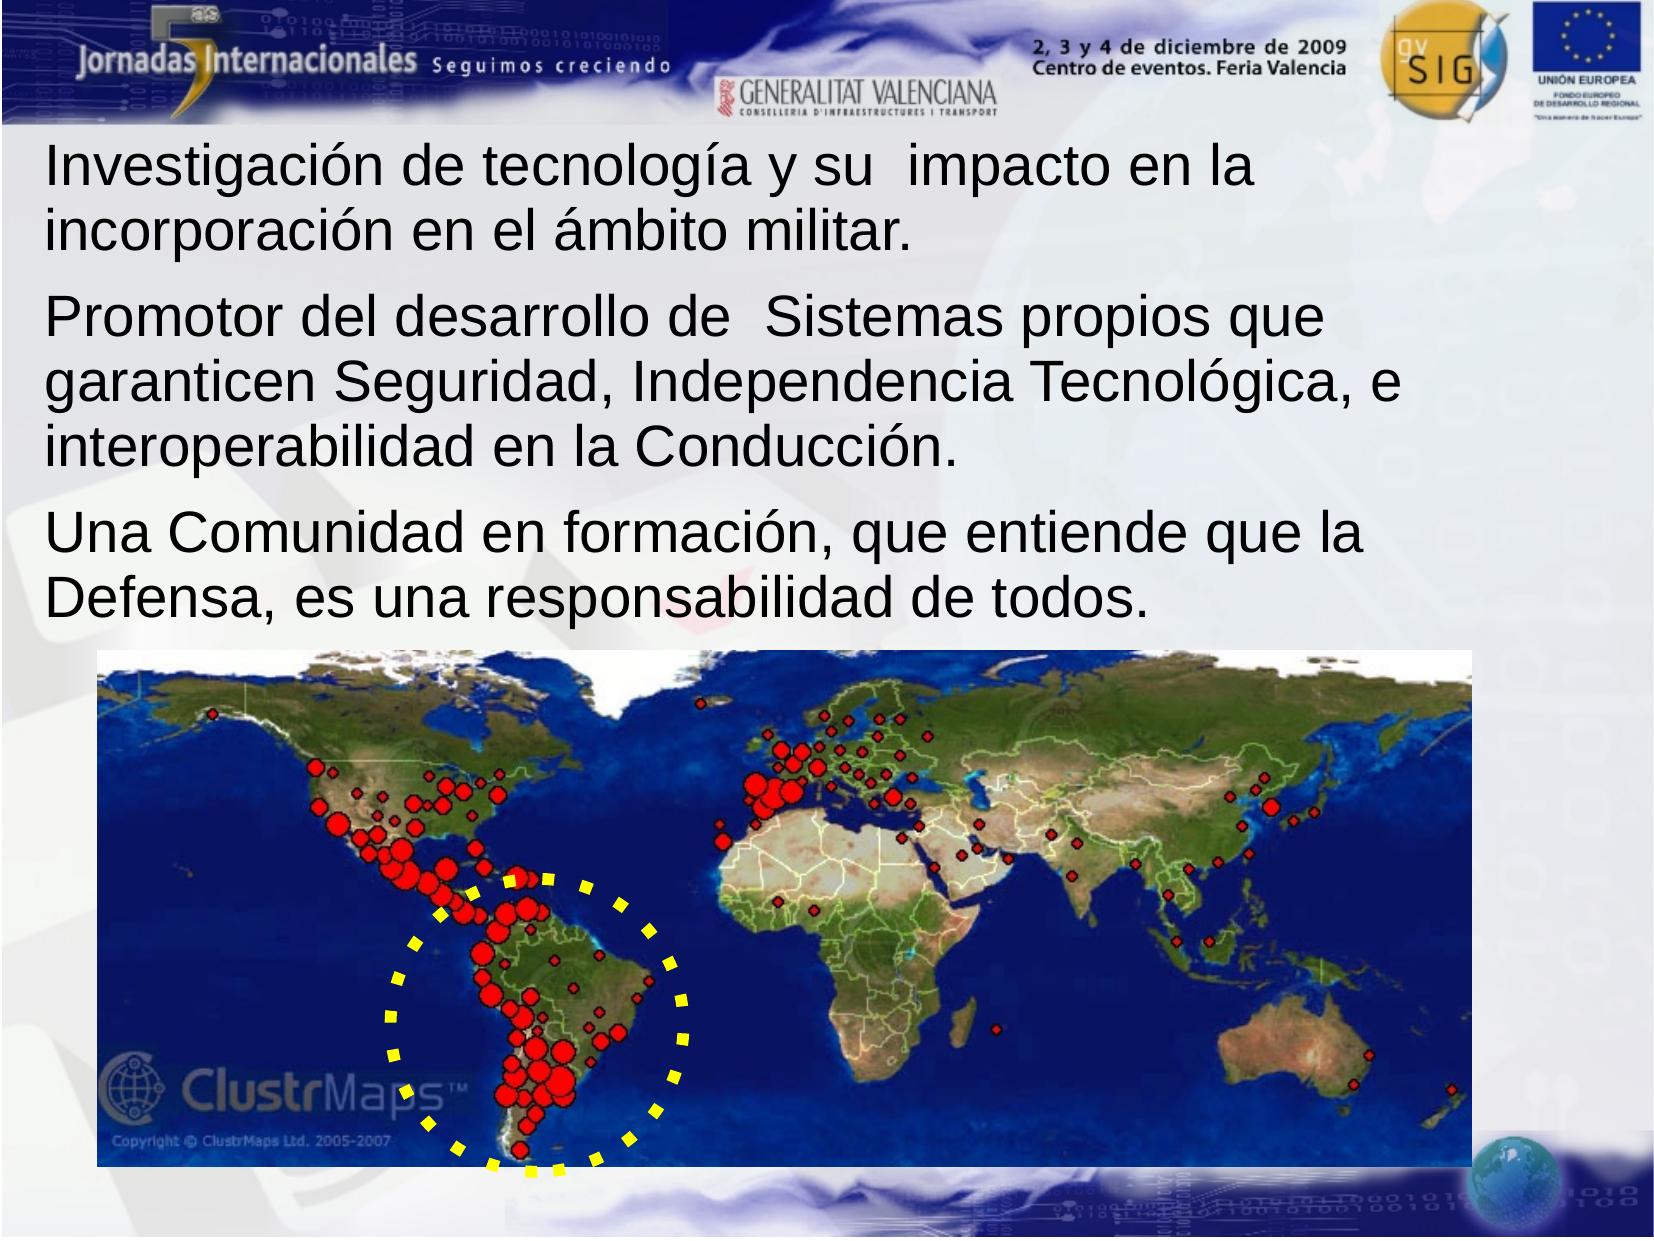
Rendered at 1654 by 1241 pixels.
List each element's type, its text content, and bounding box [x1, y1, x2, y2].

picture [2, 0, 1654, 1237]
list Investigación de tecnología y su impacto en la incorporación en el ámbito militar. Promotor del desarrollo de Sistemas propios que garanticen Seguridad, Independencia Tecnológica, e interoperabilidad en la Conducción. Una Comunidad en formación, que entiende que la Defensa, es una responsabilidad de todos. [29, 125, 1619, 1063]
